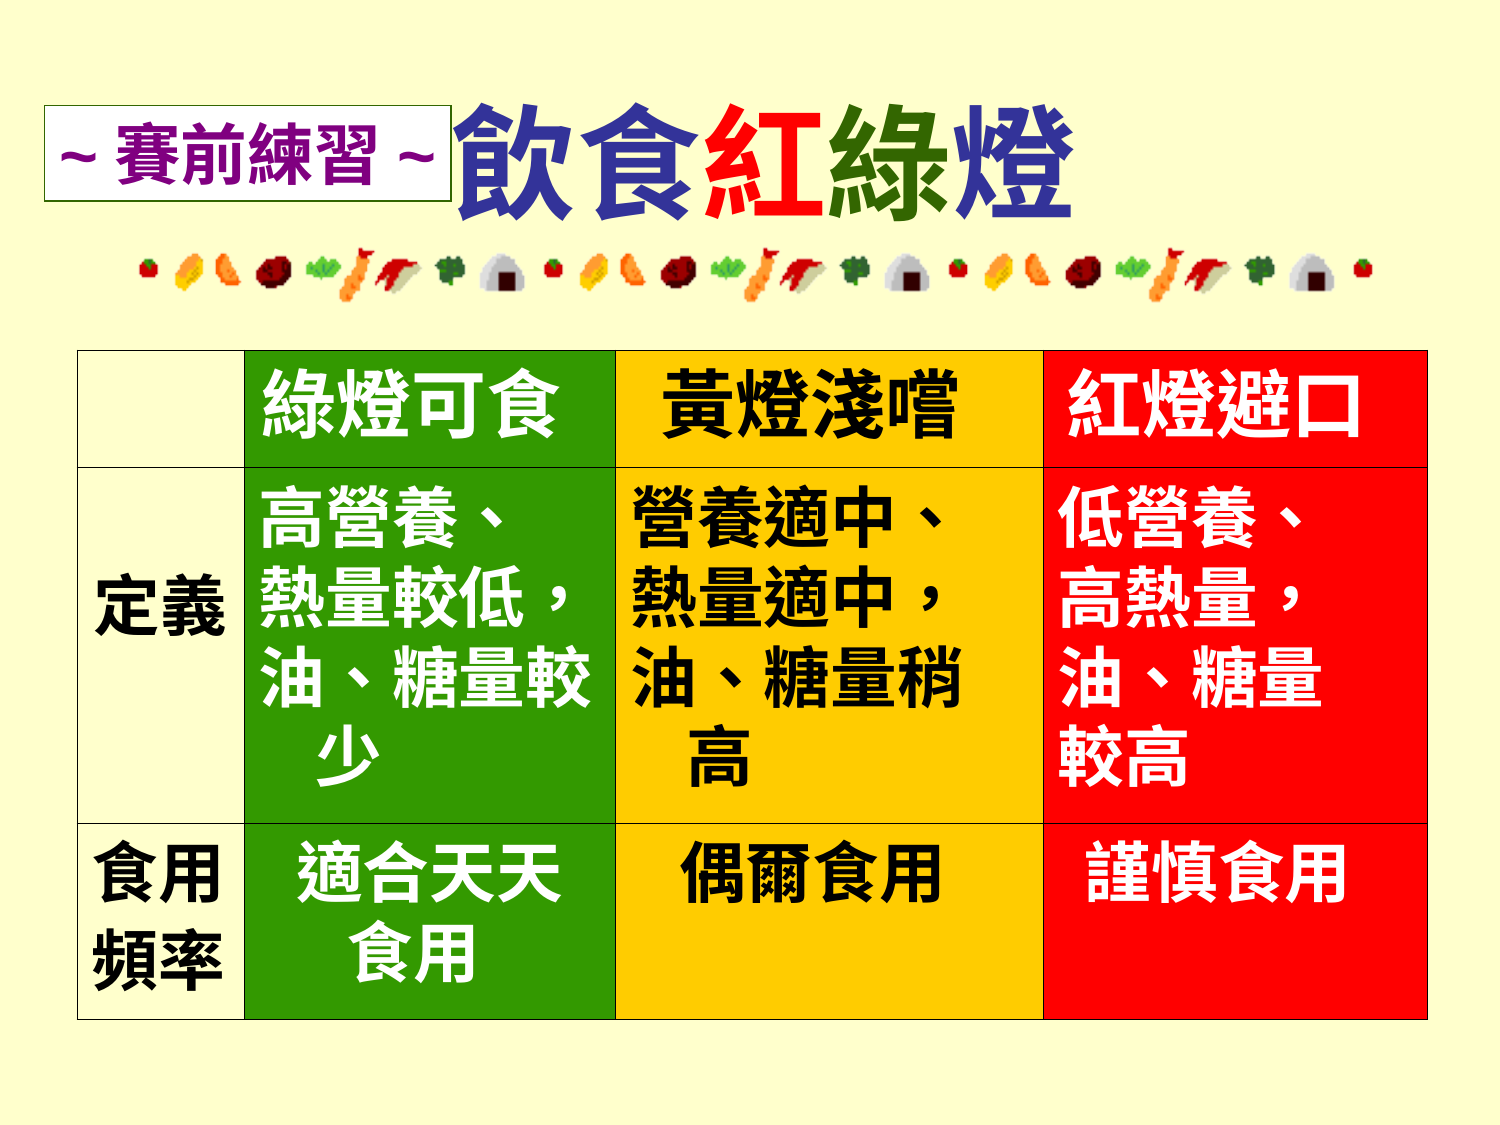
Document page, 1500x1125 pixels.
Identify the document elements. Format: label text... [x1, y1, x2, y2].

table_cell 適合天天 食用 [245, 824, 615, 1019]
table_cell 低營養、 高熱量， 油、糖量 較高 [1044, 468, 1427, 823]
table_cell 食用 頻率 [78, 824, 244, 1019]
table_header 黃燈淺嚐 [616, 351, 1043, 467]
text_box 飲食紅綠燈 [88, 66, 1439, 254]
text_box ~賽前練習~ [44, 105, 452, 201]
table_header [78, 351, 244, 467]
picture [135, 243, 1378, 306]
table_cell 營養適中、 熱量適中， 油、糖量稍高 [616, 468, 1043, 823]
table_header 綠燈可食 [245, 351, 615, 467]
table_cell 高營養、 熱量較低， 油、糖量較少 [245, 468, 615, 823]
table_cell 定義 [78, 468, 244, 823]
table_cell 謹慎食用 [1044, 824, 1427, 1019]
table_cell 偶爾食用 [616, 824, 1043, 1019]
table_header 紅燈避口 [1044, 351, 1427, 467]
